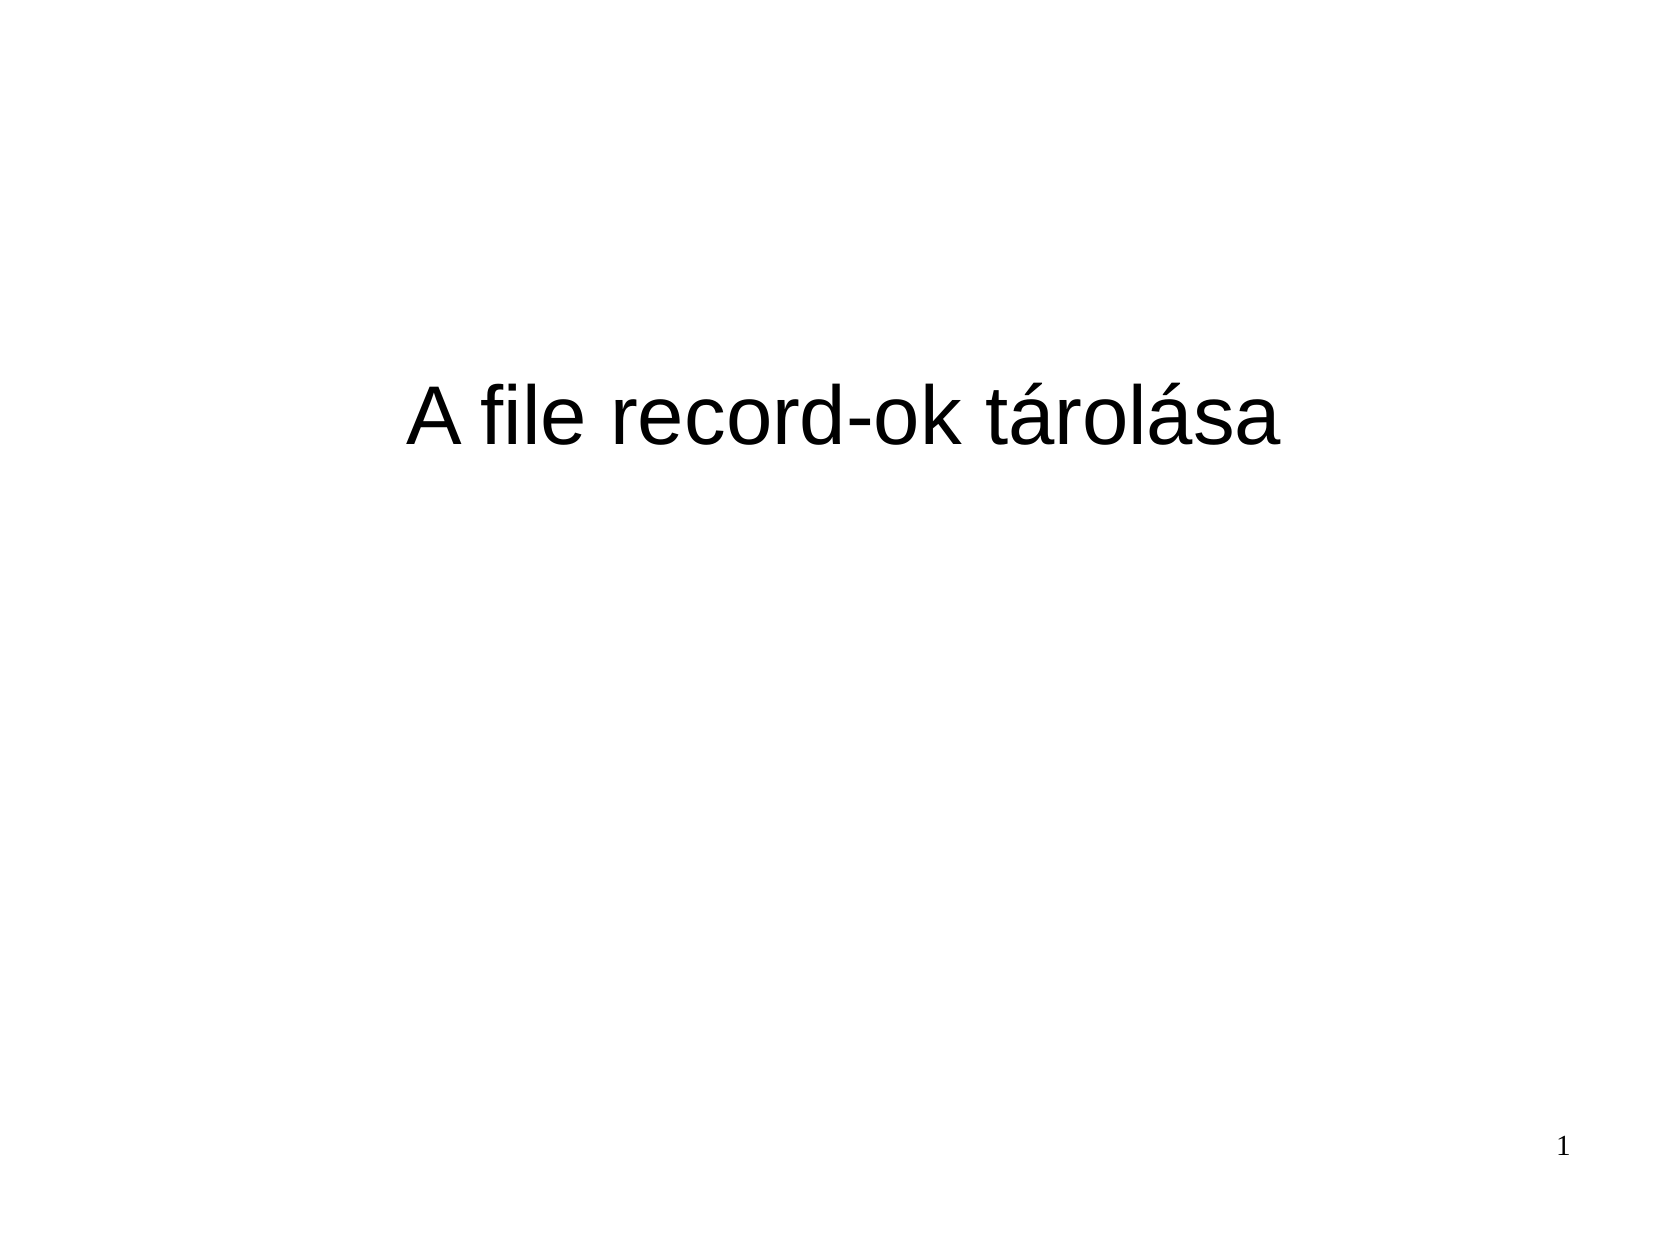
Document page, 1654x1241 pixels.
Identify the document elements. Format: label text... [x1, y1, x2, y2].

title A file record-ok tárolása [123, 307, 1530, 515]
